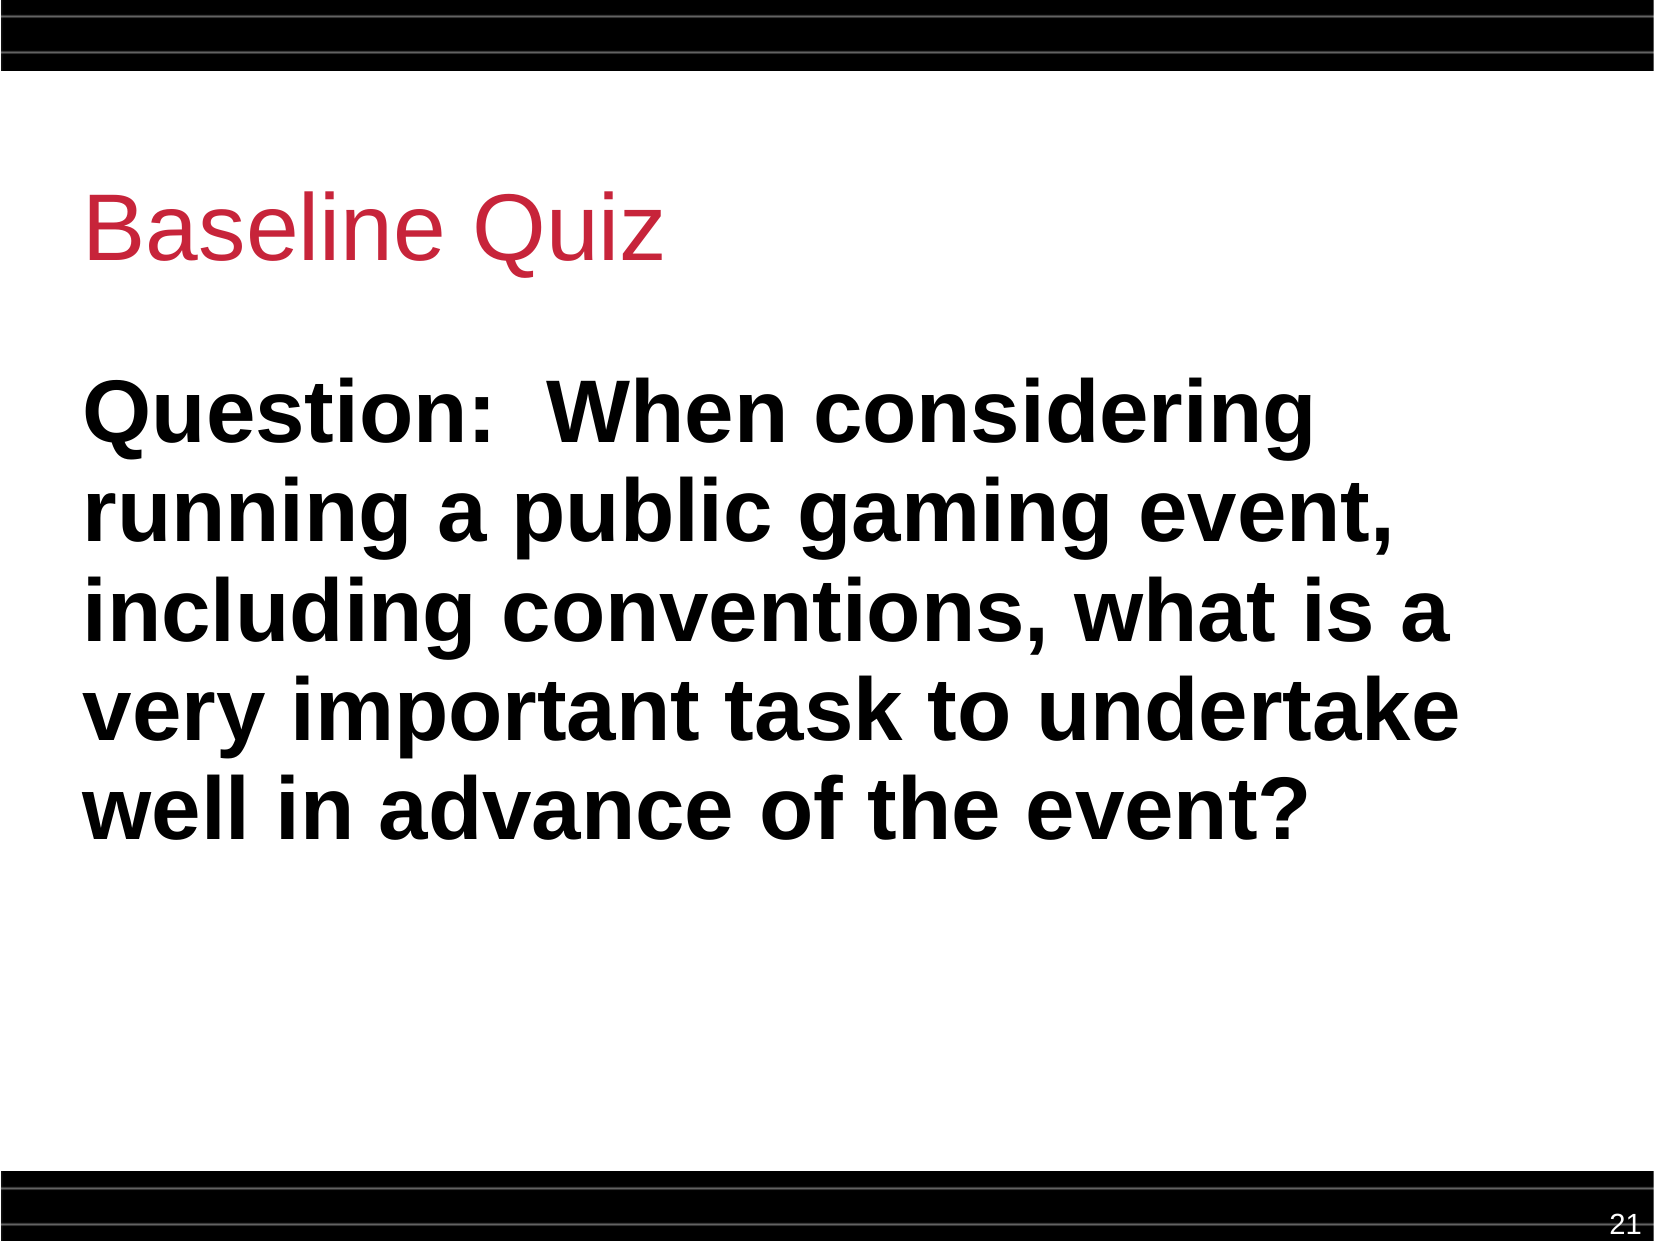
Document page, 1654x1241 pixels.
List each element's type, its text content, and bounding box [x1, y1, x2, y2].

title Baseline Quiz [82, 123, 1571, 331]
picture [1, 1171, 1654, 1241]
list Question: When considering running a public gaming event, including conventions, what is a very important task to undertake well in advance of the event? [82, 362, 1571, 1134]
picture [1, 0, 1654, 71]
